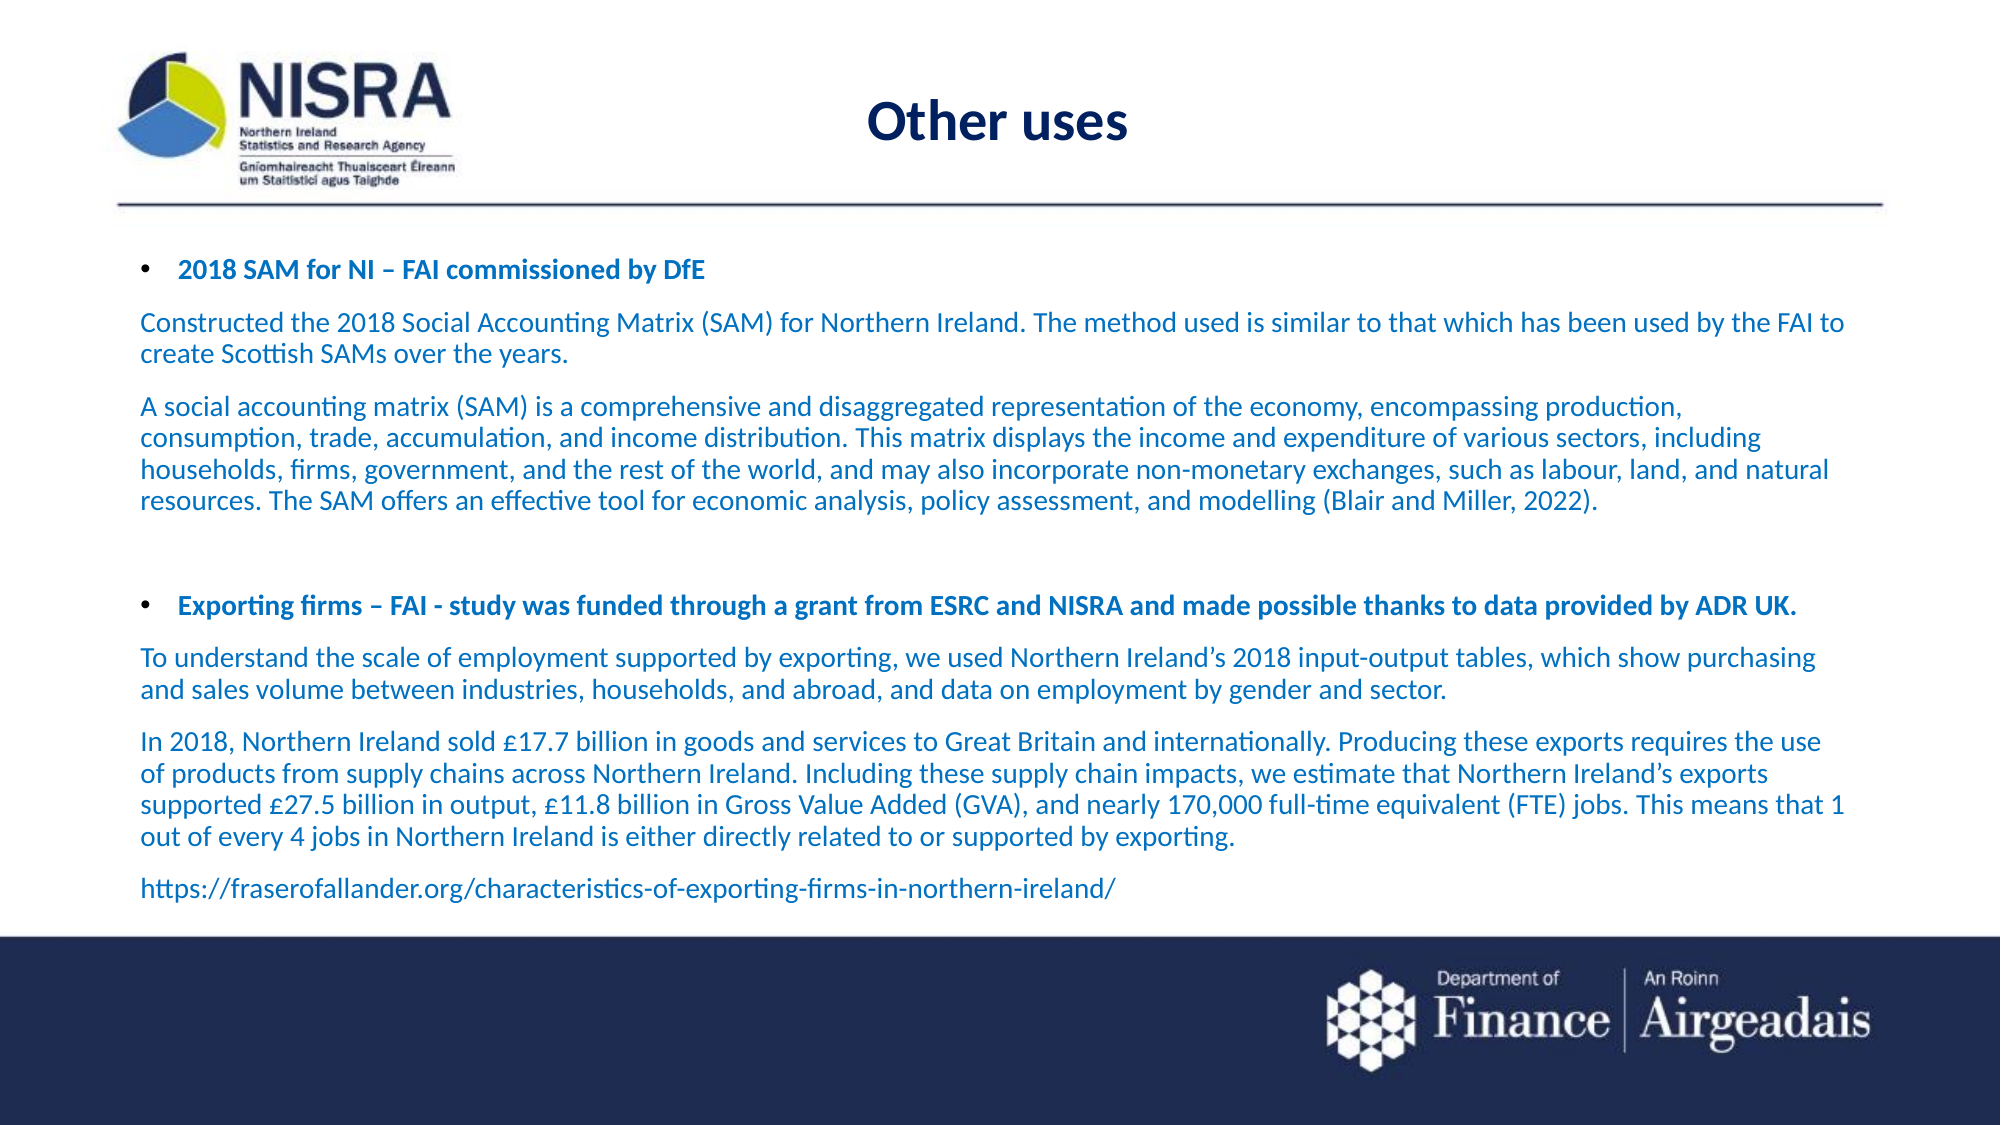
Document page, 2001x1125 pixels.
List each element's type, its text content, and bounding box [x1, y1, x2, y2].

list 2018 SAM for NI – FAI commissioned by DfE Constructed the 2018 Social Accounting Matrix (SAM) for Northern Ireland. The method used is similar to that which has been used by the FAI to create Scottish SAMs over the years. A social accounting matrix (SAM) is a comprehensive and disaggregated representation of the economy, encompassing production, consumption, trade, accumulation, and income distribution. This matrix displays the income and expenditure of various sectors, including households, firms, government, and the rest of the world, and may also incorporate non-monetary exchanges, such as labour, land, and natural resources. The SAM offers an effective tool for economic analysis, policy assessment, and modelling (Blair and Miller, 2022). Exporting firms – FAI - study was funded through a grant from ESRC and NISRA and made possible thanks to data provided by ADR UK. To understand the scale of employment supported by exporting, we used Northern Ireland’s 2018 input-output tables, which show purchasing and sales volume between industries, households, and abroad, and data on employment by gender and sector. In 2018, Northern Ireland sold £17.7 billion in goods and services to Great Britain and internationally. Producing these exports requires the use of products from supply chains across Northern Ireland. Including these supply chain impacts, we estimate that Northern Ireland’s exports supported £27.5 billion in output, £11.8 billion in Gross Value Added (GVA), and nearly 170,000 full-time equivalent (FTE) jobs. This means that 1 out of every 4 jobs in Northern Ireland is either directly related to or supported by exporting. https://fraserofallander.org/characteristics-of-exporting-firms-in-northern-ireland/ [125, 247, 1863, 929]
text_box Other uses [852, 74, 1529, 161]
